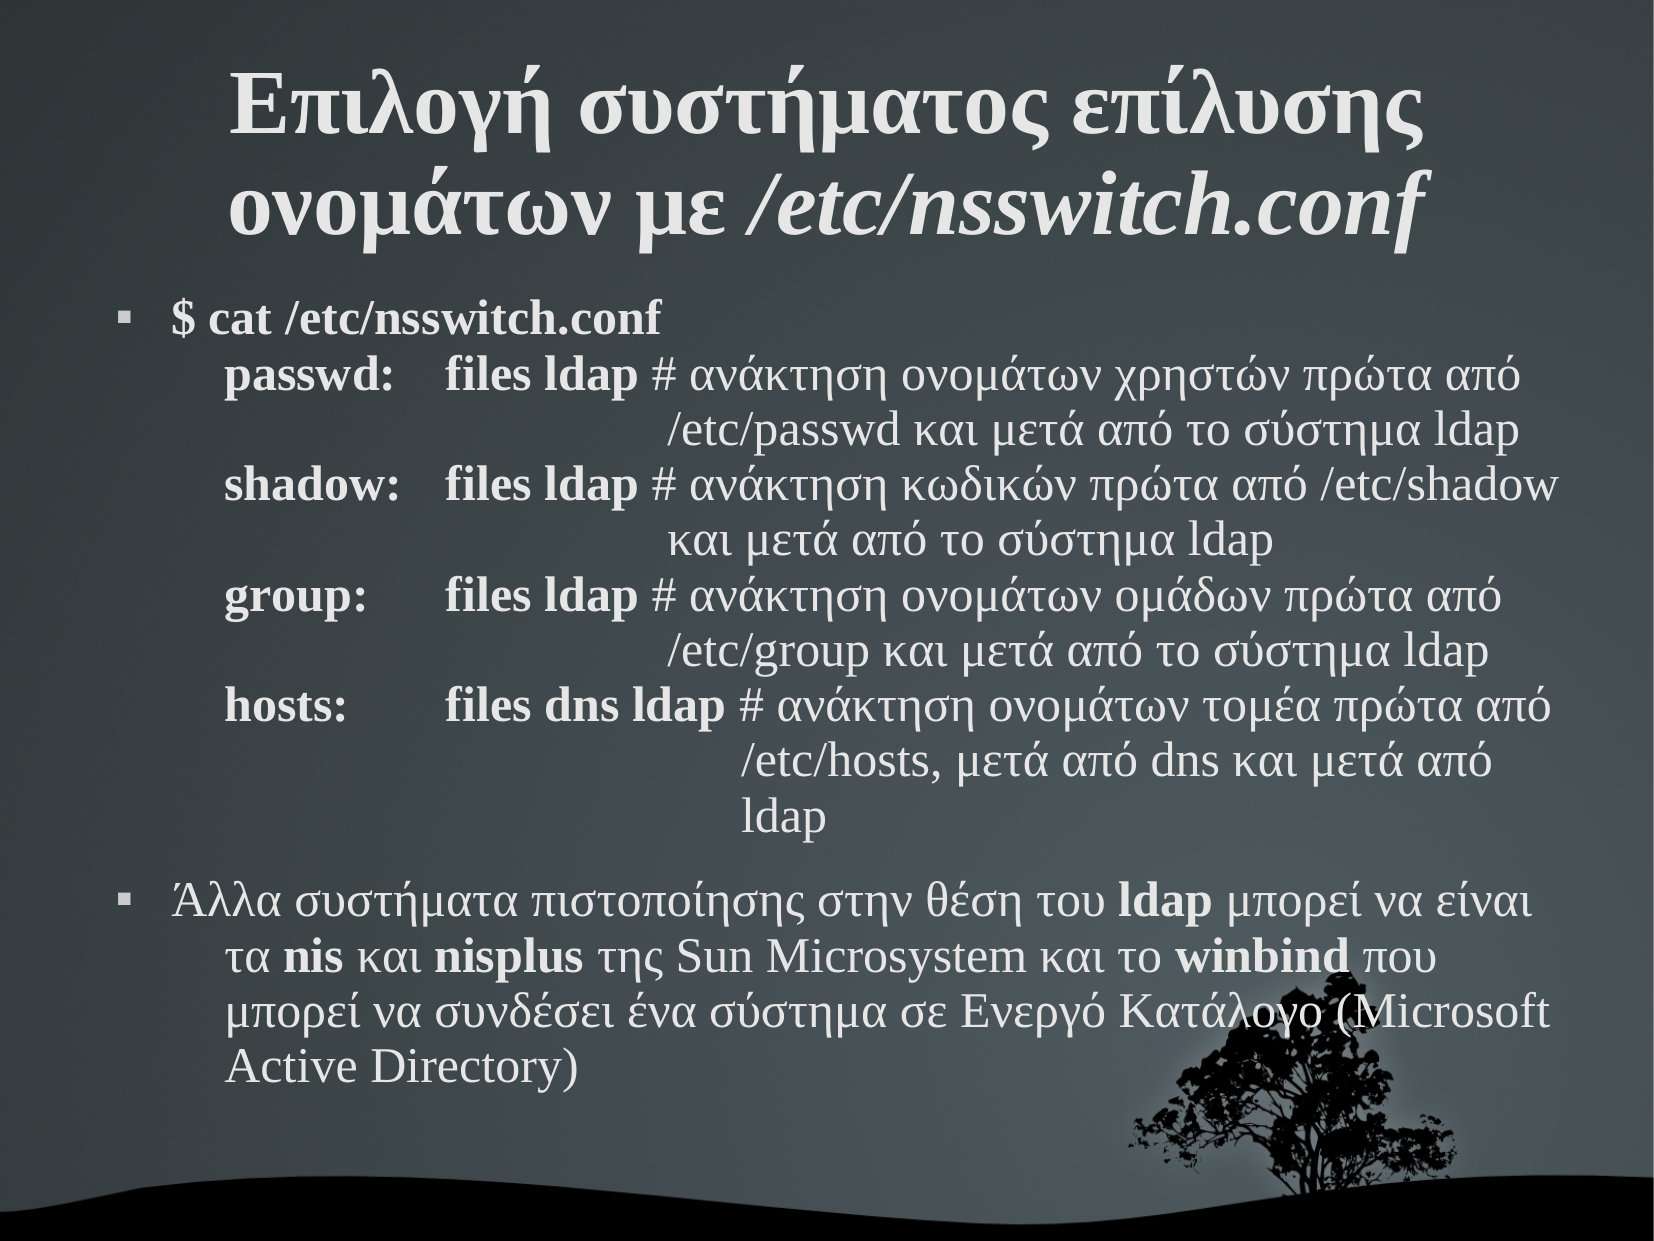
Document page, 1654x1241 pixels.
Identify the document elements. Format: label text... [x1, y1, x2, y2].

title Επιλογή συστήματος επίλυσης ονομάτων με /etc/nsswitch.conf [82, 33, 1571, 273]
picture [0, 0, 1654, 1241]
list $ cat /etc/nsswitch.conf passwd: files ldap # ανάκτηση ονομάτων χρηστών πρώτα από /etc/passwd και μετά από το σύστημα ldap shadow: files ldap # ανάκτηση κωδικών πρώτα από /etc/shadow και μετά από το σύστημα ldap group: files ldap # ανάκτηση ονομάτων ομάδων πρώτα από /etc/group και μετά από το σύστημα ldap hosts: files dns ldap # ανάκτηση ονομάτων τομέα πρώτα από /etc/hosts, μετά από dns και μετά από ldap Άλλα συστήματα πιστοποίησης στην θέση του ldap μπορεί να είναι τα nis και nisplus της Sun Microsystem και το winbind που μπορεί να συνδέσει ένα σύστημα σε Ενεργό Κατάλογο (Microsoft Active Directory) [82, 290, 1571, 1200]
